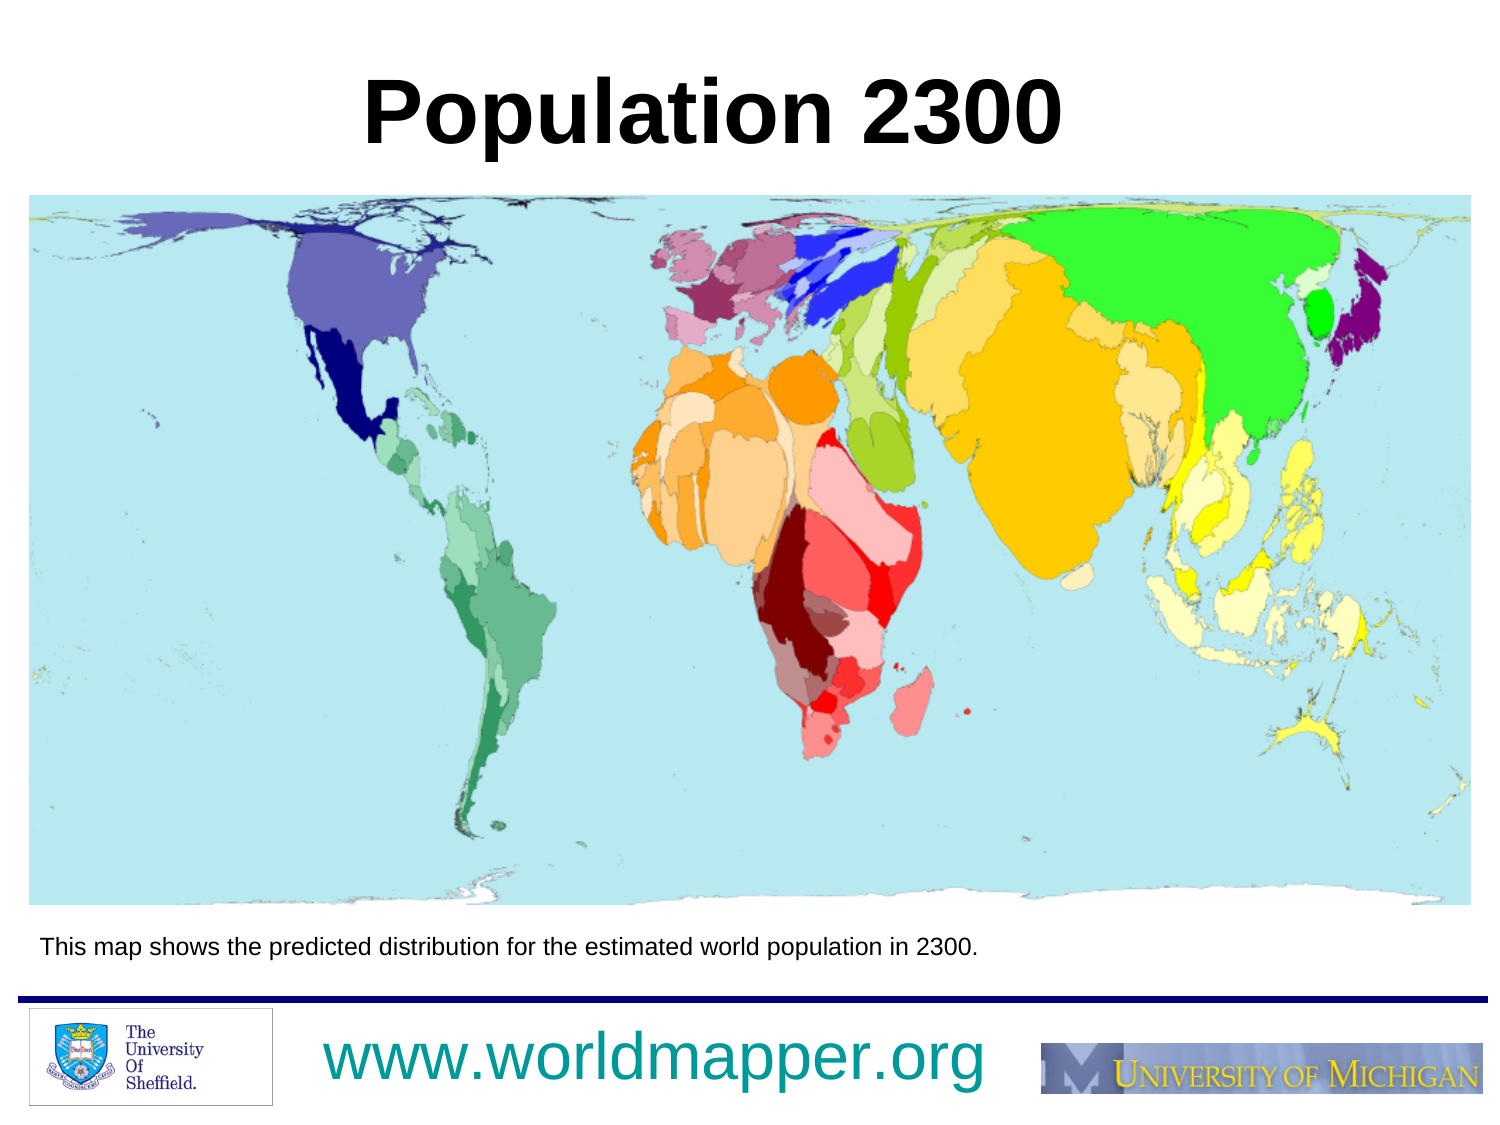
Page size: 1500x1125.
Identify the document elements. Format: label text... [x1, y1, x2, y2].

title Population 2300 [76, 42, 1352, 195]
picture [29, 1008, 273, 1106]
text_box This map shows the predicted distribution for the estimated world population in 2300. [24, 925, 997, 969]
picture [29, 195, 1471, 905]
picture [1041, 1043, 1483, 1094]
